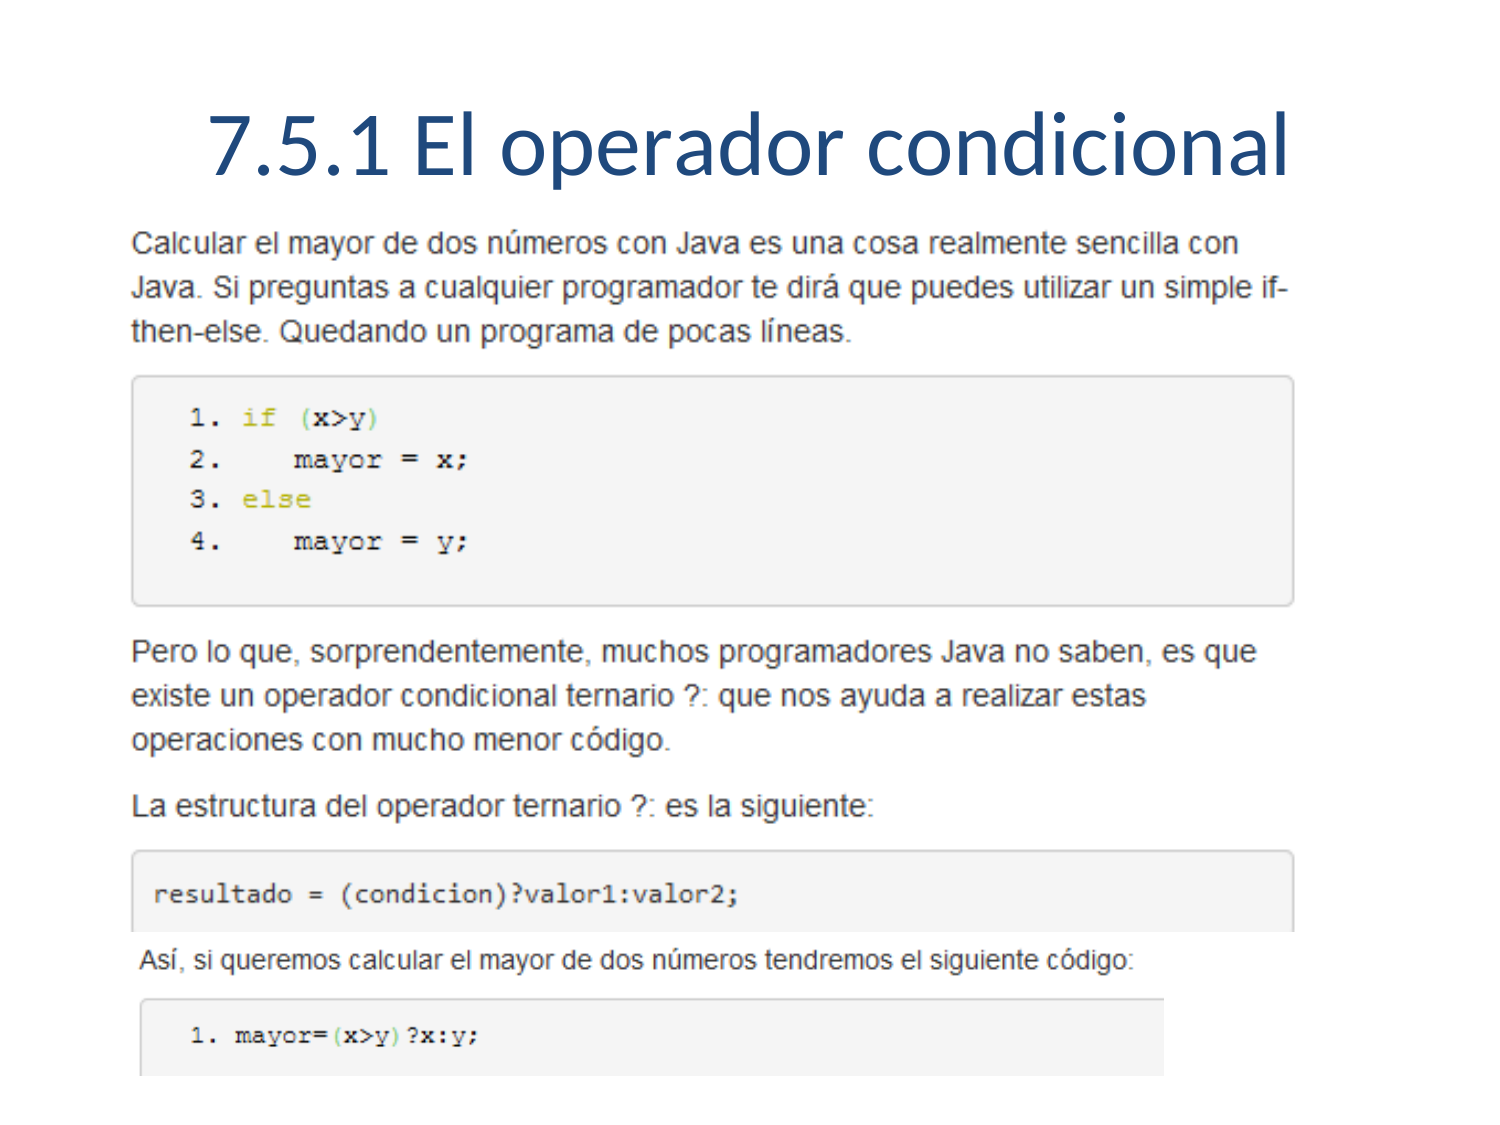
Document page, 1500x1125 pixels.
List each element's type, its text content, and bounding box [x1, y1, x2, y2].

title 7.5.1 El operador condicional [75, 45, 1426, 233]
picture [123, 219, 1306, 932]
picture [123, 935, 1164, 1076]
